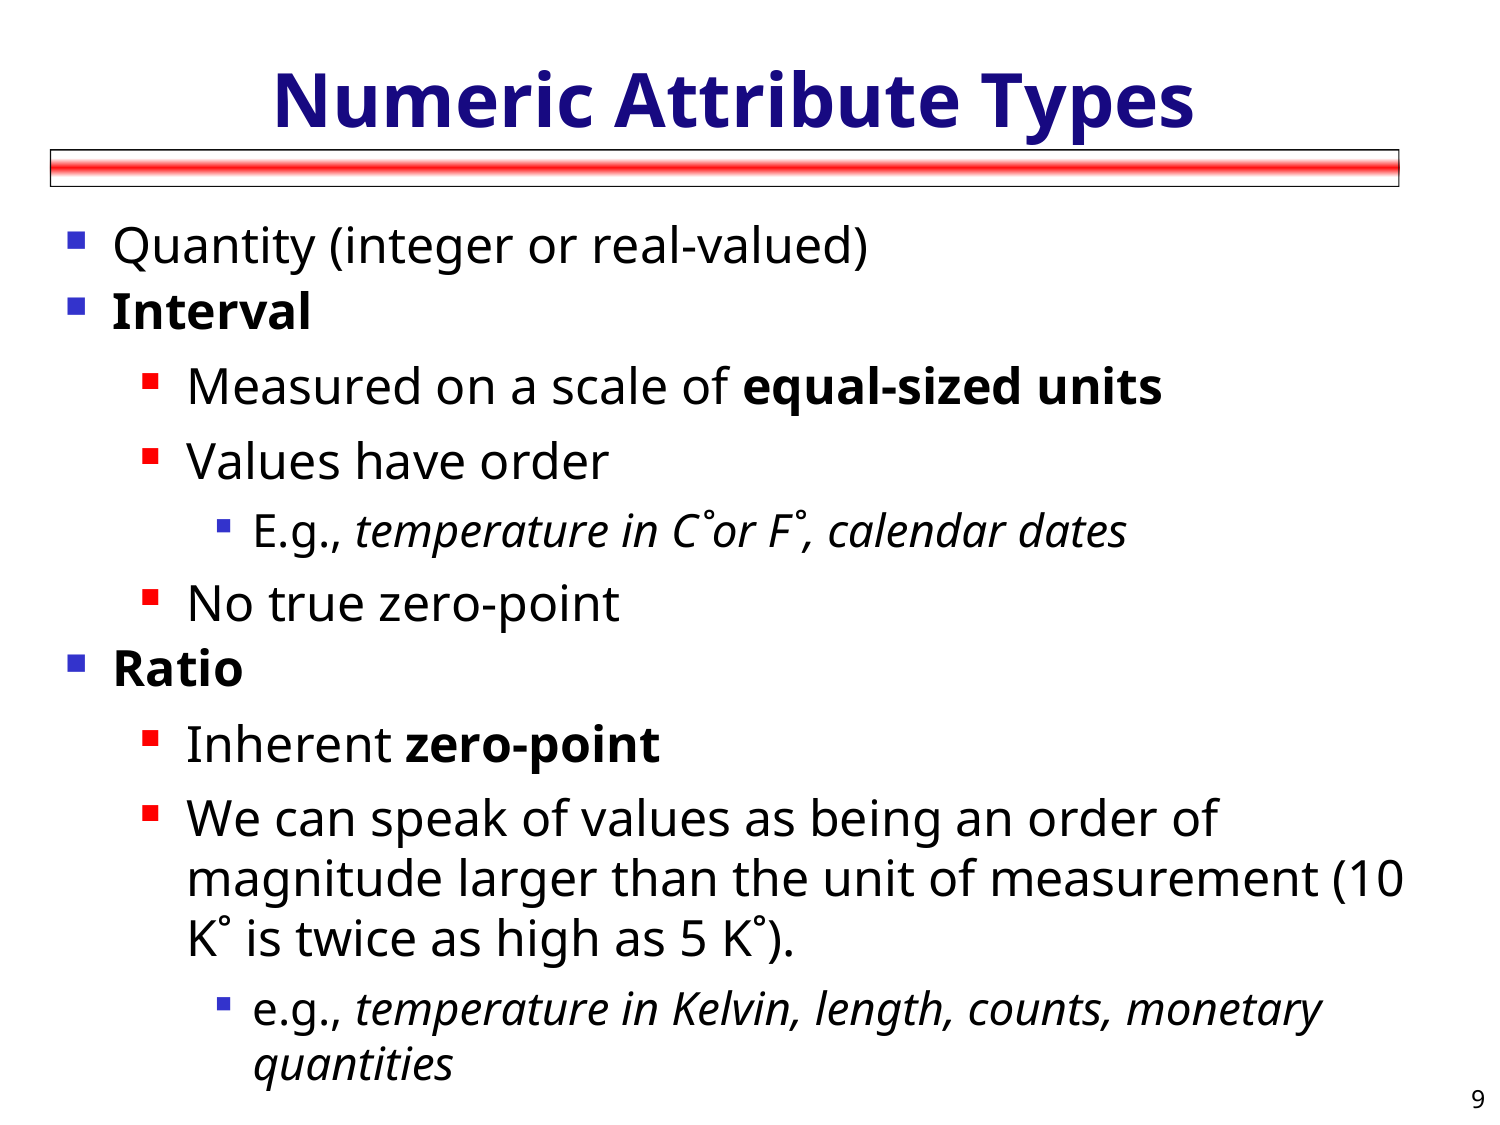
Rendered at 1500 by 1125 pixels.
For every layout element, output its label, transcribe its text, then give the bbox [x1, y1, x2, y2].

title Numeric Attribute Types [24, 44, 1463, 150]
text_box <number> [1187, 1062, 1500, 1125]
list Quantity (integer or real-valued) Interval Measured on a scale of equal-sized units Values have order E.g., temperature in C˚or F˚, calendar dates No true zero-point Ratio Inherent zero-point We can speak of values as being an order of magnitude larger than the unit of measurement (10 K˚ is twice as high as 5 K˚). e.g., temperature in Kelvin, length, counts, monetary quantities [49, 212, 1425, 1103]
